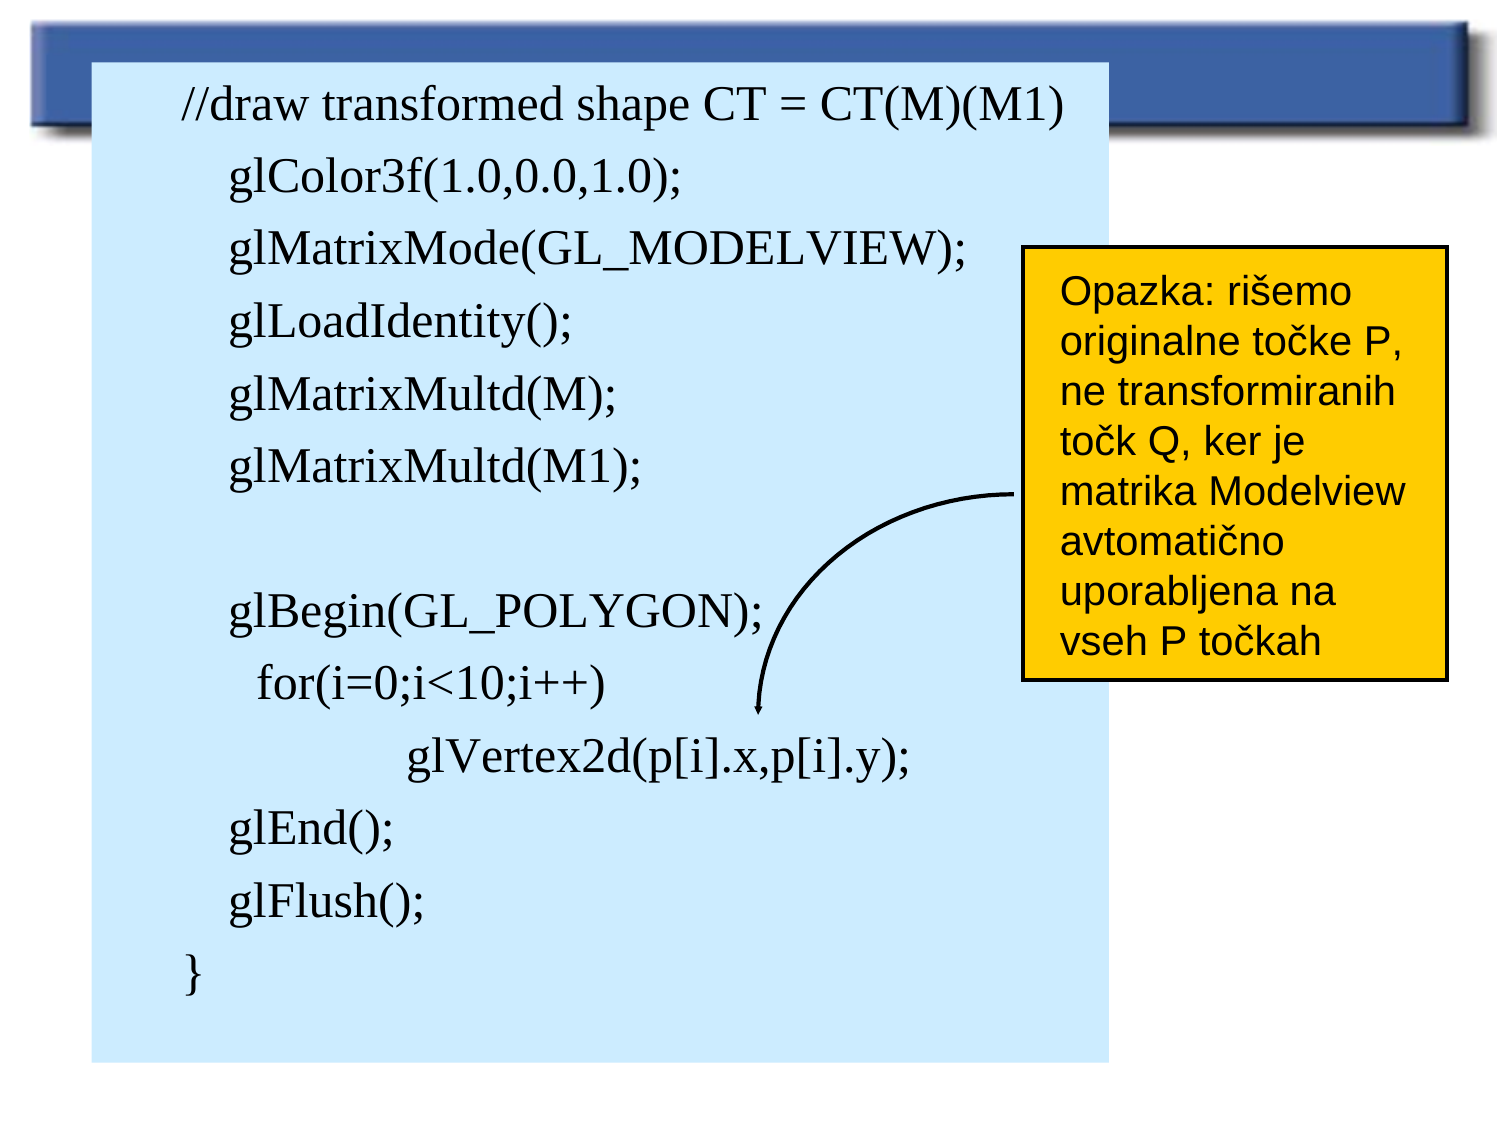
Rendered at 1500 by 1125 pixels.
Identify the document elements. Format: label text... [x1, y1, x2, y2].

text_box Opazka: rišemo originalne točke P, ne transformiranih točk Q, ker je matrika Modelview avtomatično uporabljena na vseh P točkah [1044, 255, 1439, 672]
list //draw transformed shape CT = CT(M)(M1) glColor3f(1.0,0.0,1.0); glMatrixMode(GL_MODELVIEW); glLoadIdentity(); glMatrixMultd(M); glMatrixMultd(M1); glBegin(GL_POLYGON); for(i=0;i<10;i++) glVertex2d(p[i].x,p[i].y); glEnd(); glFlush(); } [91, 62, 1109, 1063]
text_box [1023, 247, 1448, 680]
picture [29, 18, 1497, 146]
